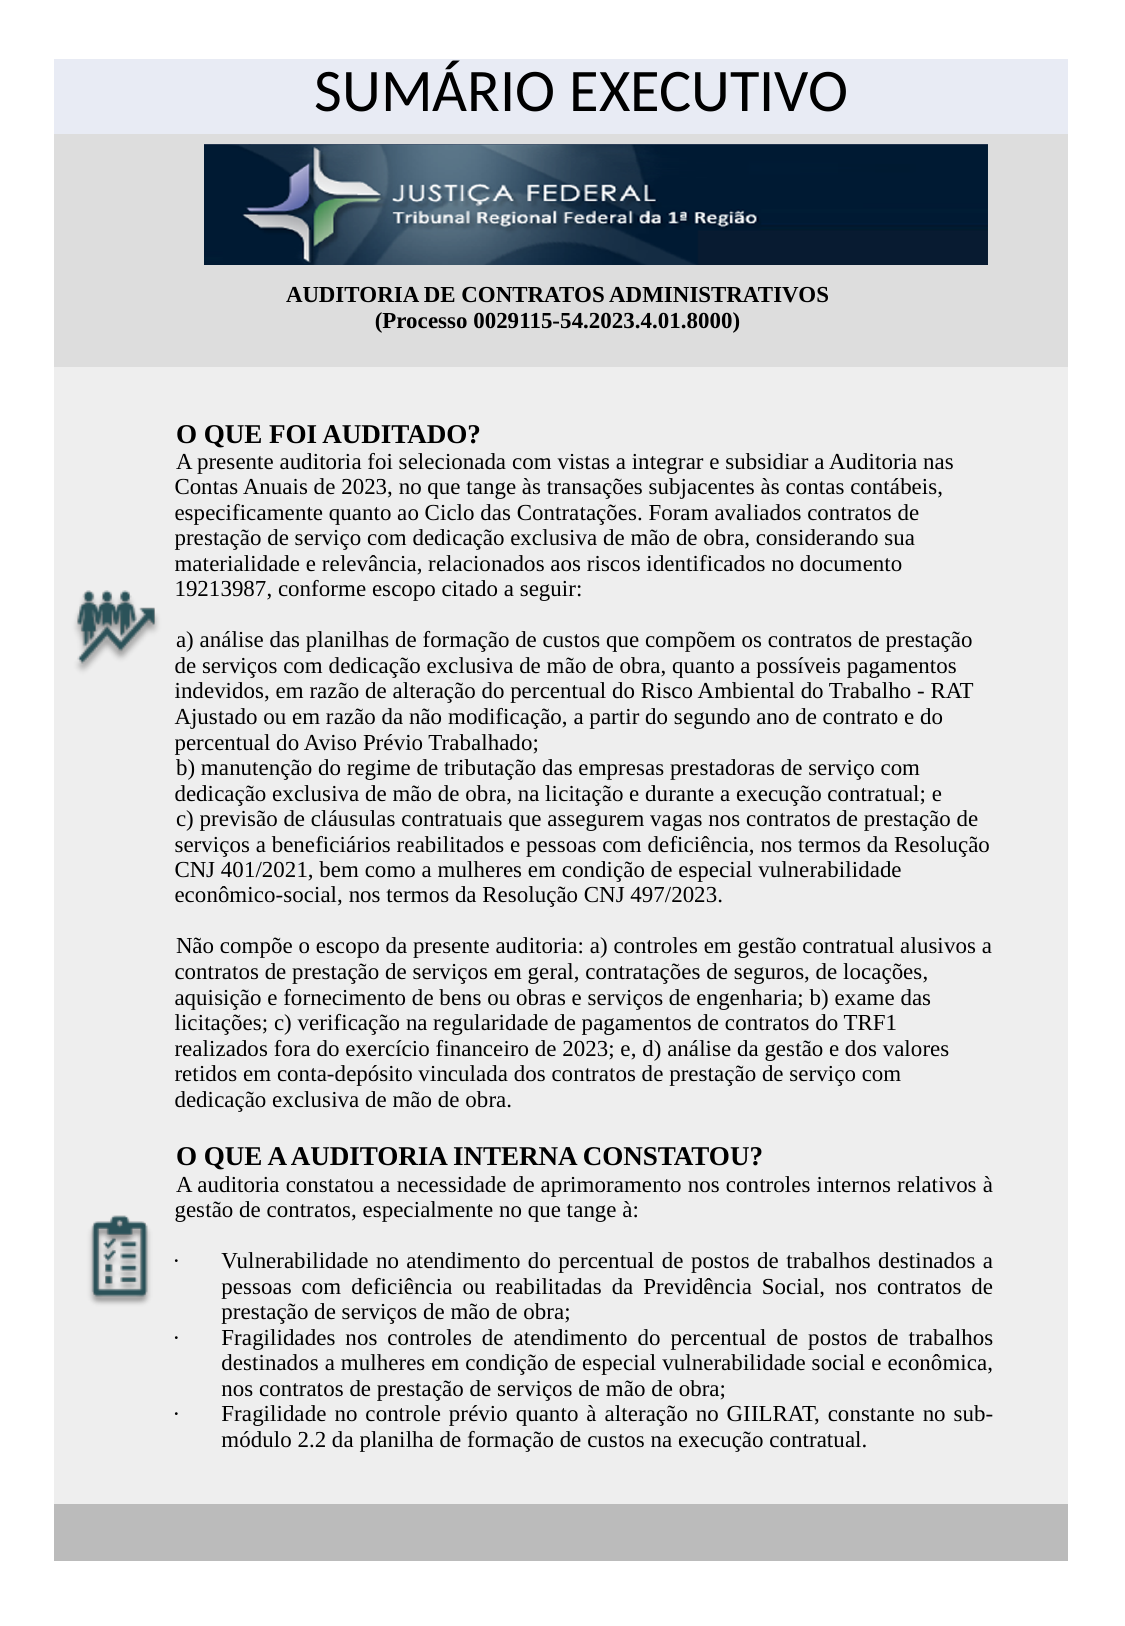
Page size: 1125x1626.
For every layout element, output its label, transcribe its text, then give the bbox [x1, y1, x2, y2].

table_header SUMÁRIO EXECUTIVO [54, 59, 1068, 134]
picture [69, 1206, 171, 1318]
picture [204, 144, 988, 265]
table_cell O QUE FOI AUDITADO? A presente auditoria foi selecionada com vistas a integrar e subsidiar a Auditoria nas Contas Anuais de 2023, no que tange às transações subjacentes às contas contábeis, especificamente quanto ao Ciclo das Contratações. Foram avaliados contratos de prestação de serviço com dedicação exclusiva de mão de obra, considerando sua materialidade e relevância, relacionados aos riscos identificados no documento 19213987, conforme escopo citado a seguir: a) análise das planilhas de formação de custos que compõem os contratos de prestação de serviços com dedicação exclusiva de mão de obra, quanto a possíveis pagamentos indevidos, em razão de alteração do percentual do Risco Ambiental do Trabalho - RAT Ajustado ou em razão da não modificação, a partir do segundo ano de contrato e do percentual do Aviso Prévio Trabalhado; b) manutenção do regime de tributação das empresas prestadoras de serviço com dedicação exclusiva de mão de obra, na licitação e durante a execução contratual; e c) previsão de cláusulas contratuais que assegurem vagas nos contratos de prestação de serviços a beneficiários reabilitados e pessoas com deficiência, nos termos da Resolução CNJ 401/2021, bem como a mulheres em condição de especial vulnerabilidade econômico-social, nos termos da Resolução CNJ 497/2023. Não compõe o escopo da presente auditoria: a) controles em gestão contratual alusivos a contratos de prestação de serviços em geral, contratações de seguros, de locações, aquisição e fornecimento de bens ou obras e serviços de engenharia; b) exame das licitações; c) verificação na regularidade de pagamentos de contratos do TRF1 realizados fora do exercício financeiro de 2023; e, d) análise da gestão e dos valores retidos em conta-depósito vinculada dos contratos de prestação de serviço com dedicação exclusiva de mão de obra. O QUE A AUDITORIA INTERNA CONSTATOU? A auditoria constatou a necessidade de aprimoramento nos controles internos relativos à gestão de contratos, especialmente no que tange à: Vulnerabilidade no atendimento do percentual de postos de trabalhos destinados a pessoas com deficiência ou reabilitadas da Previdência Social, nos contratos de prestação de serviços de mão de obra; Fragilidades nos controles de atendimento do percentual de postos de trabalhos destinados a mulheres em condição de especial vulnerabilidade social e econômica, nos contratos de prestação de serviços de mão de obra; Fragilidade no controle prévio quanto à alteração no GIILRAT, constante no sub-módulo 2.2 da planilha de formação de custos na execução contratual. [142, 367, 1027, 1504]
table_cell AUDITORIA DE CONTRATOS ADMINISTRATIVOS (Processo 0029115-54.2023.4.01.8000) [54, 134, 1068, 367]
table_cell [54, 1504, 1068, 1561]
table_cell [1027, 367, 1068, 1504]
table_cell [54, 367, 142, 1504]
picture [62, 573, 171, 692]
